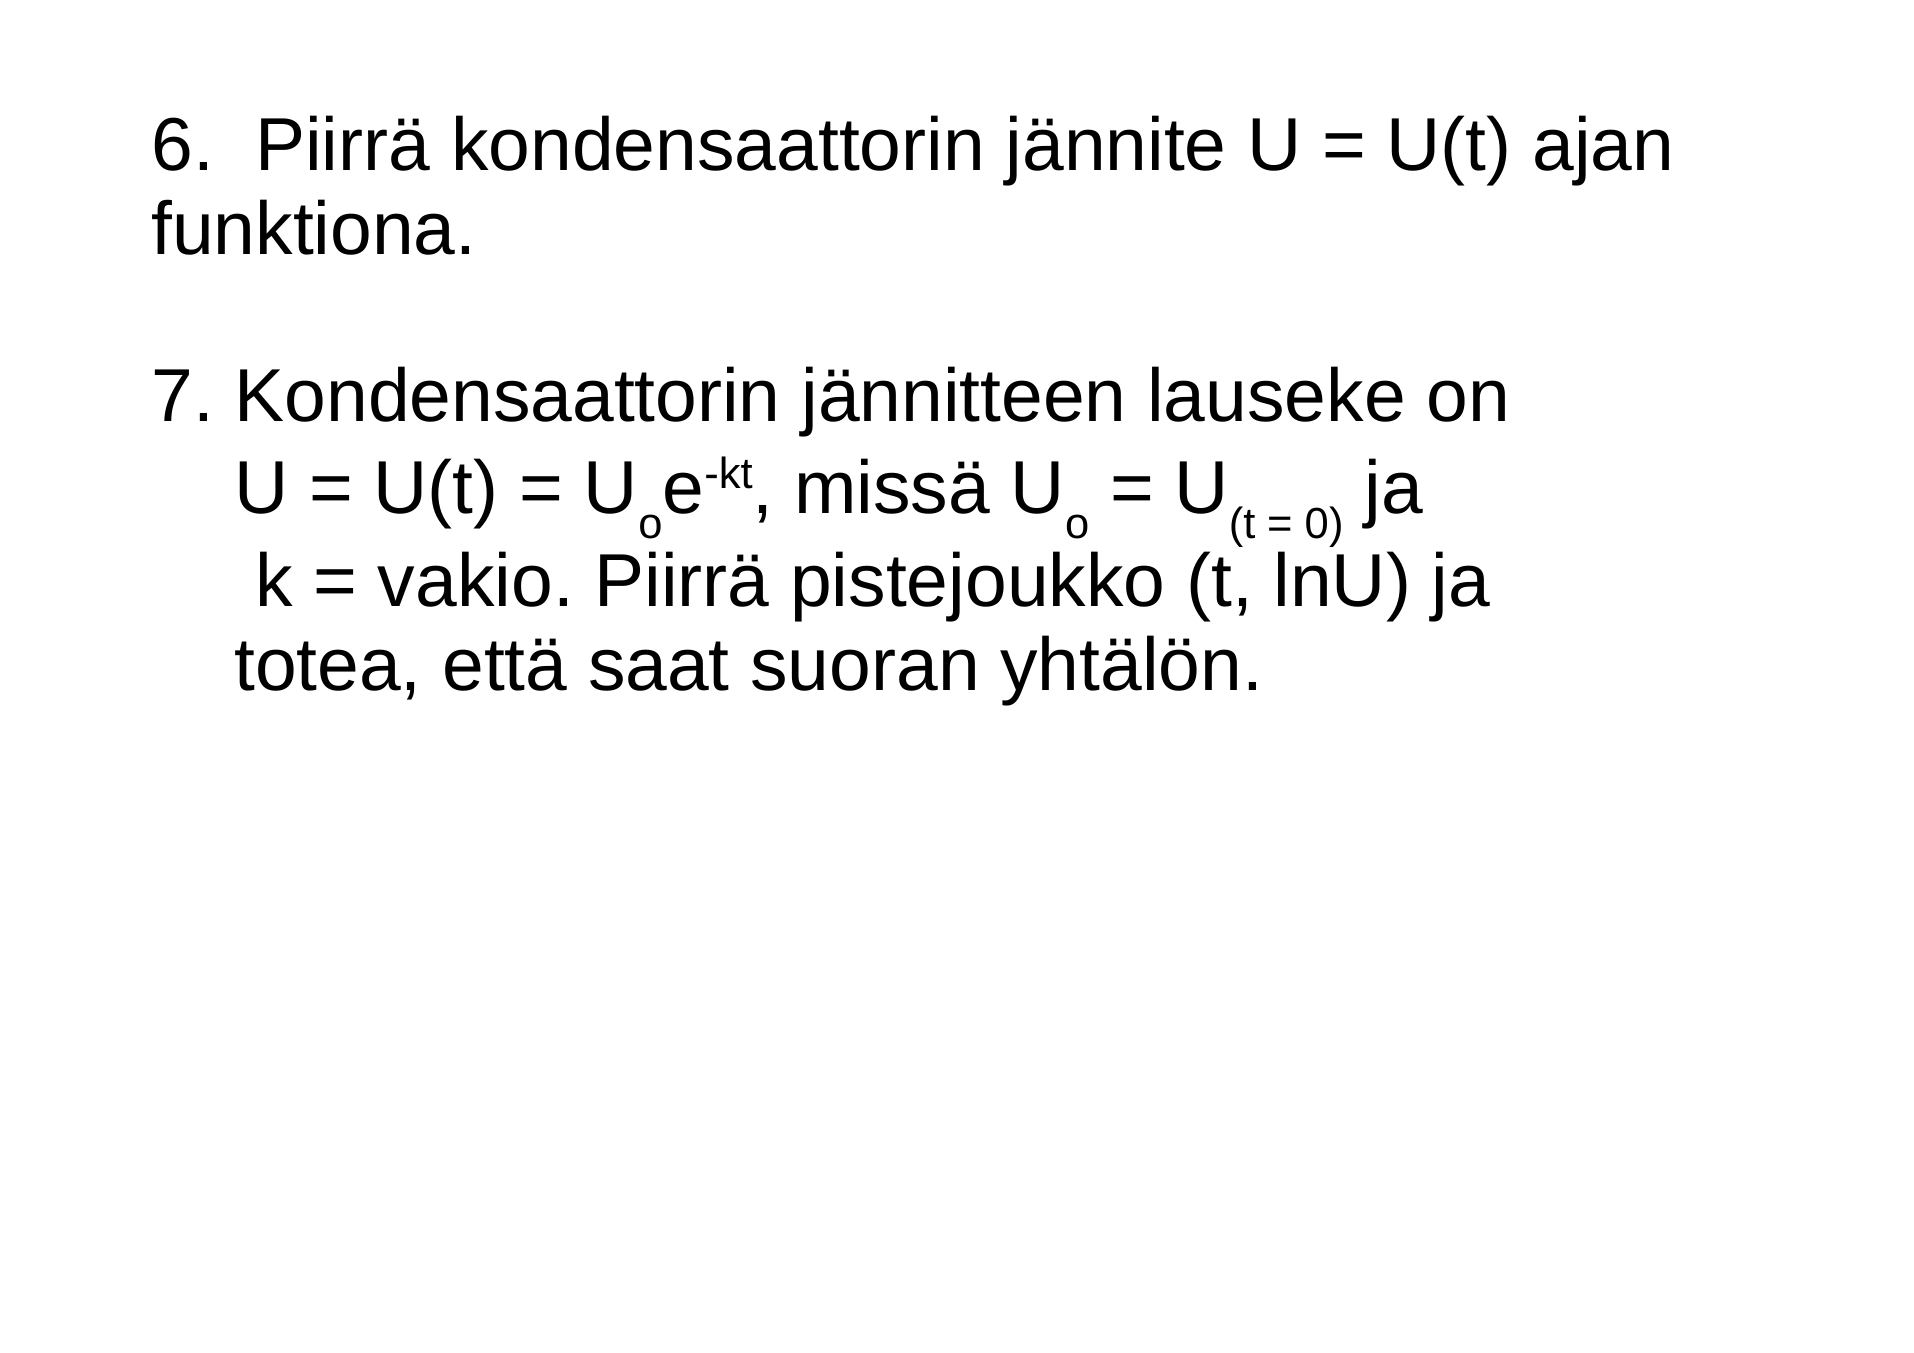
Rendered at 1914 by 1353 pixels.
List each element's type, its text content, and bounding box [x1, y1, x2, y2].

text_box 6. Piirrä kondensaattorin jännite U = U(t) ajan funktiona. 7. Kondensaattorin jännitteen lauseke on U = U(t) = Uoe-kt, missä Uo = U(t = 0) ja k = vakio. Piirrä pistejoukko (t, lnU) ja totea, että saat suoran yhtälön. [136, 91, 1818, 1353]
